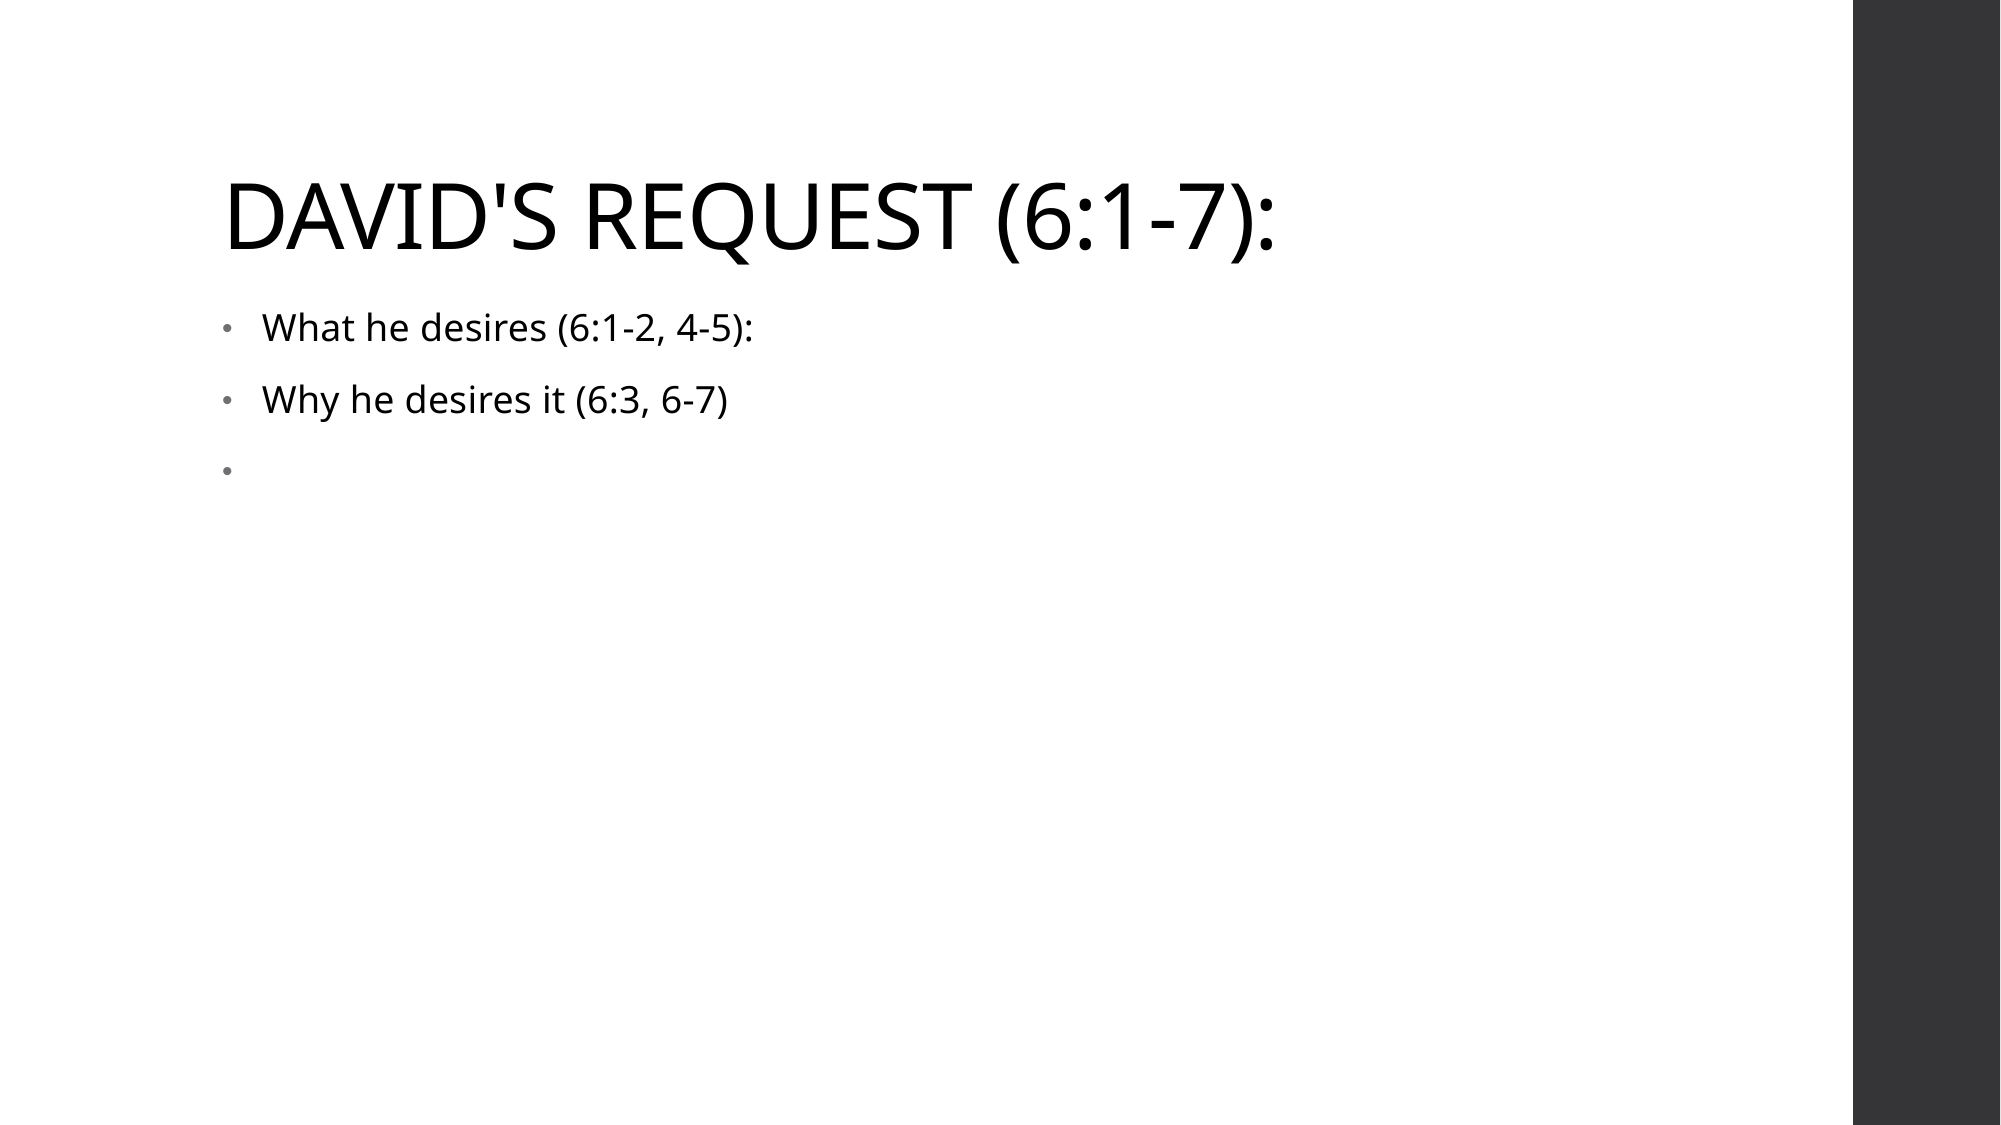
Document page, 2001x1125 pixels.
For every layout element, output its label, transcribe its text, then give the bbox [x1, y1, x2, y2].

title DAVID'S REQUEST (6:1-7): [206, 60, 1797, 278]
list What he desires (6:1-2, 4-5): Why he desires it (6:3, 6-7) [206, 299, 1617, 1014]
